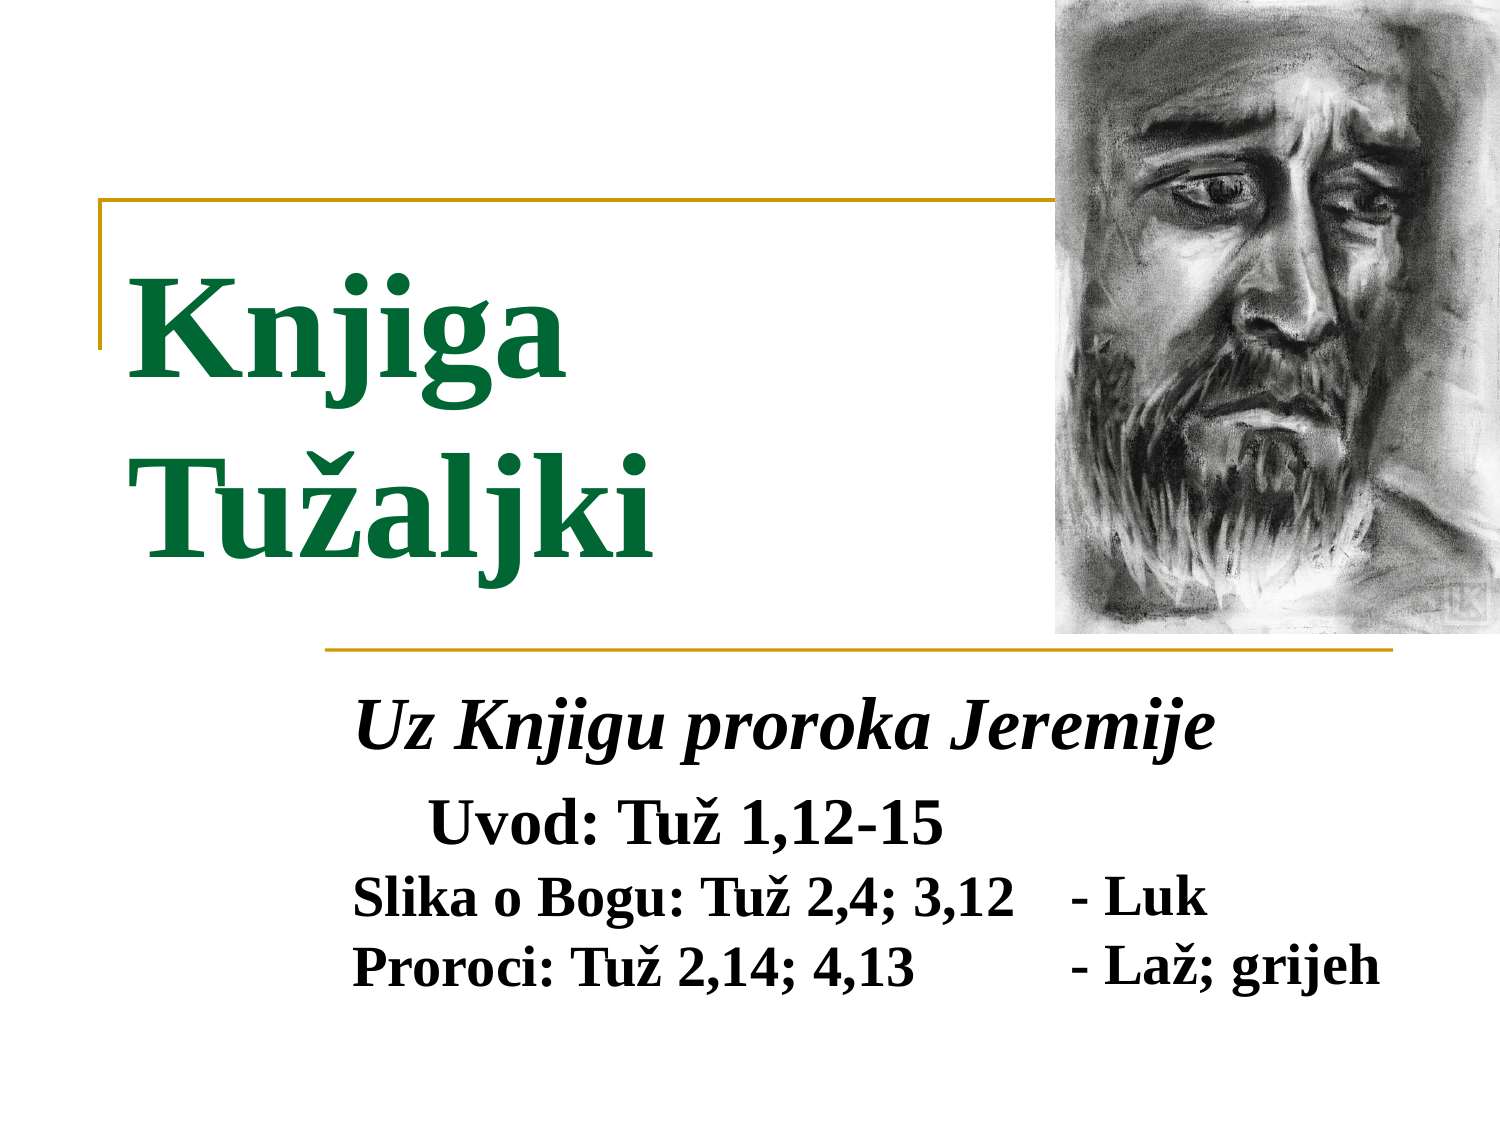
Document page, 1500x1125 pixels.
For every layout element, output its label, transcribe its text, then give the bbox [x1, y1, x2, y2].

text_box - Luk - Laž; grijeh [1055, 849, 1447, 1005]
title Knjiga Tužaljki [112, 220, 1055, 591]
picture [1055, 0, 1500, 634]
subtitle Uz Knjigu proroka Jeremije Uvod: Tuž 1,12-15 Slika o Bogu: Tuž 2,4; 3,12 Proroci: Tuž 2,14; 4,13 [337, 666, 1235, 1106]
